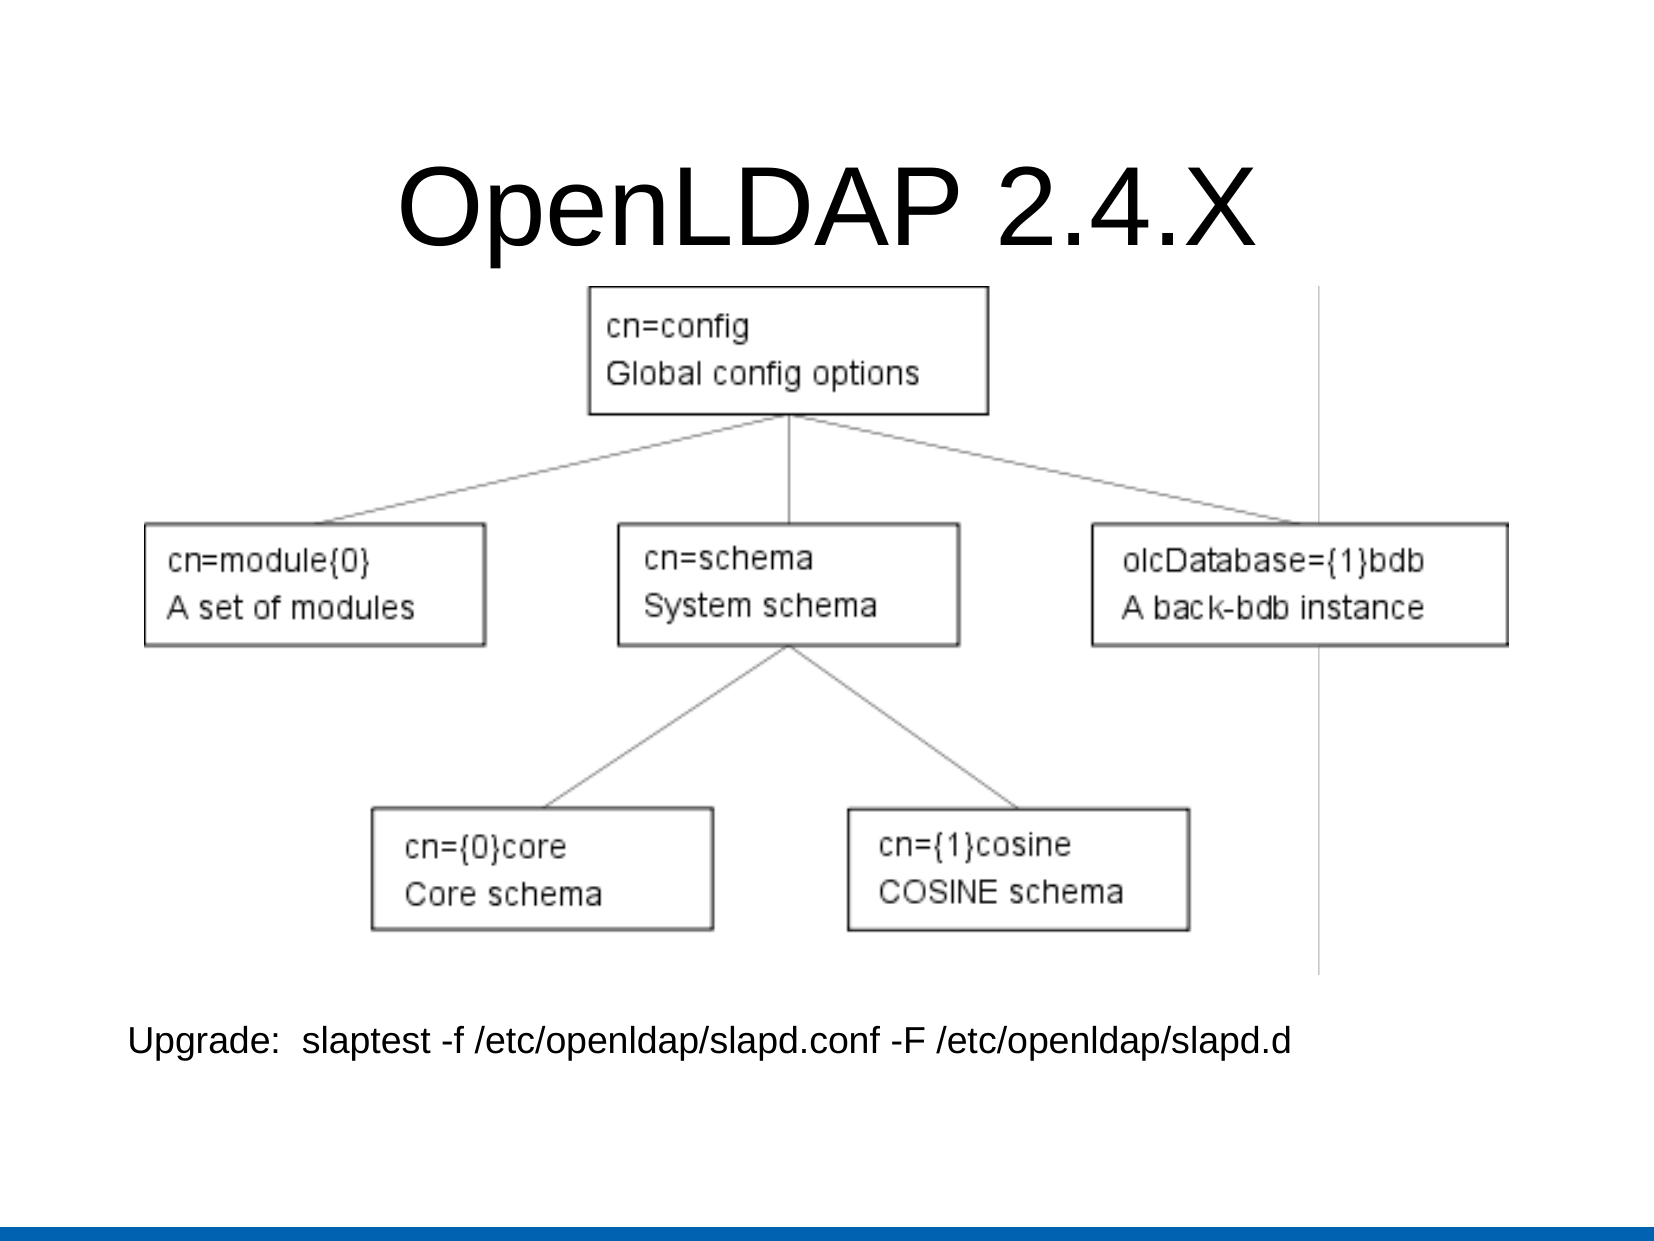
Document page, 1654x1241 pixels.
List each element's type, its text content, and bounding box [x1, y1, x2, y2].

title OpenLDAP 2.4.X [121, 127, 1533, 286]
picture [144, 286, 1509, 976]
text_box Upgrade: slaptest -f /etc/openldap/slapd.conf -F /etc/openldap/slapd.d [112, 1012, 1310, 1070]
